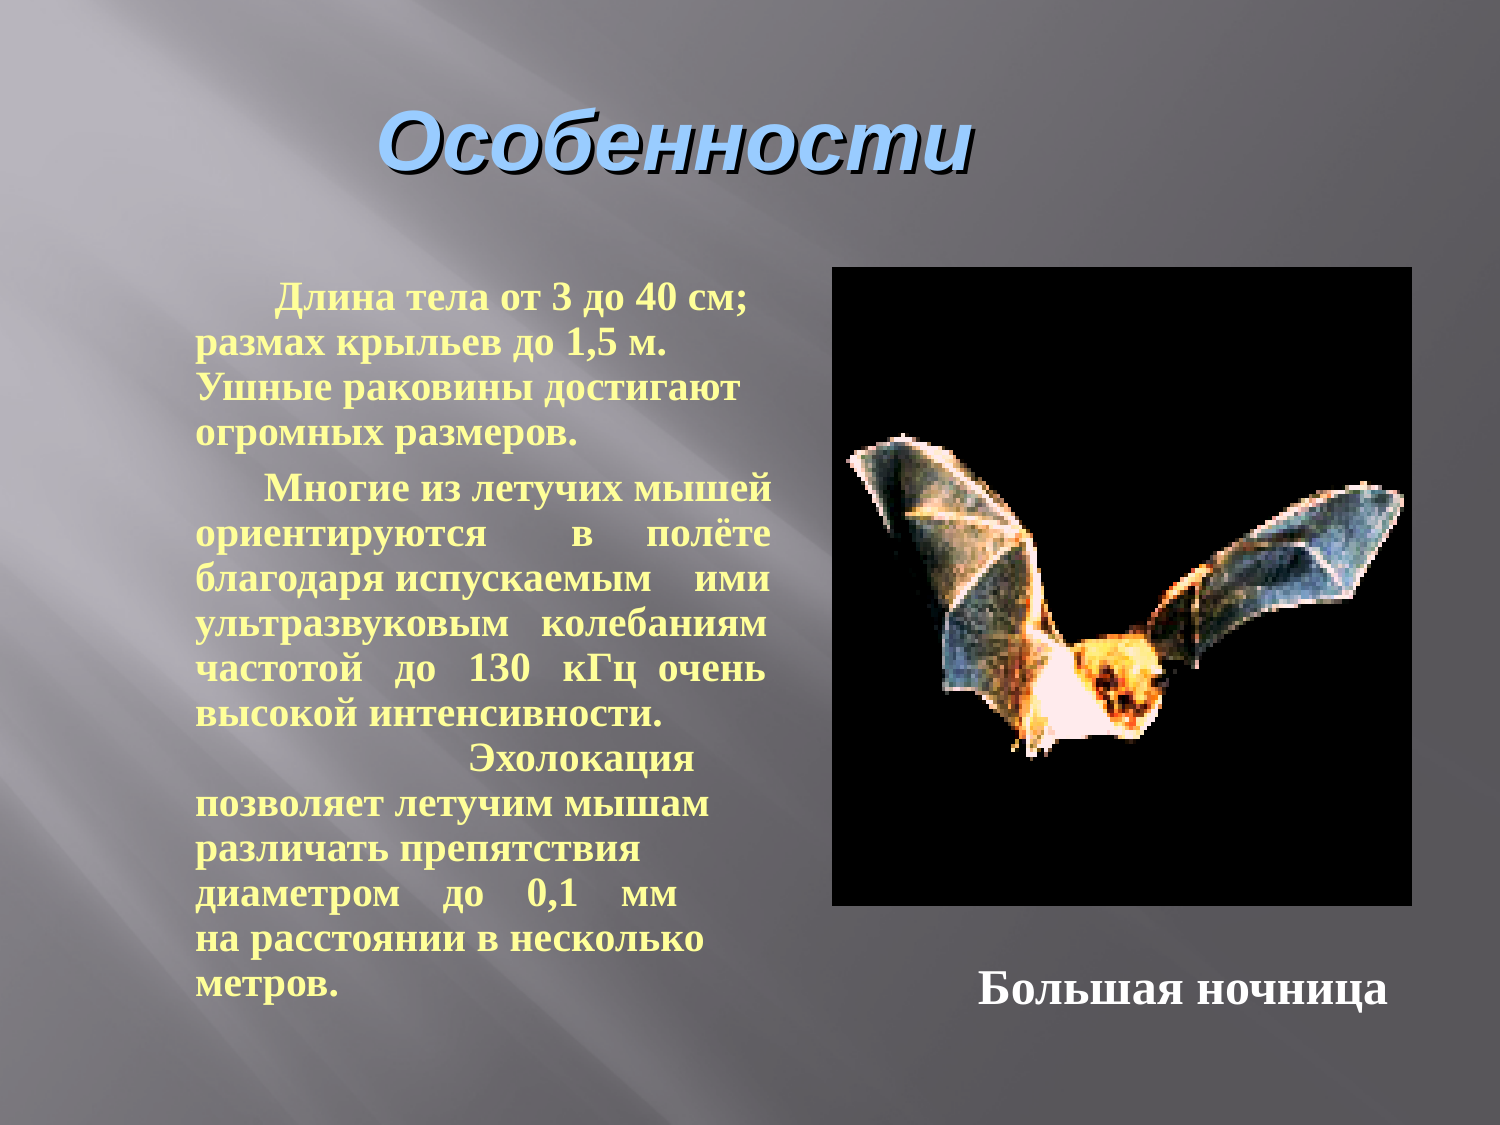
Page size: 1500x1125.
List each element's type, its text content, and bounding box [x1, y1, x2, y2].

picture [832, 267, 1412, 906]
text_box Большая ночница [963, 952, 1404, 1079]
list Длина тела от 3 до 40 см; размах крыльев до 1,5 м. Ушные раковины достигают огромных размеров. Многие из летучих мышей ориентируются в полёте благодаря испускаемым ими ультразвуковым колебаниям частотой до 130 кГц очень высокой интенсивности. Эхолокация позволяет летучим мышам различать препятствия диаметром до 0,1 мм на расстоянии в несколько метров. [0, 267, 798, 1059]
title Особенности [0, 42, 1351, 231]
